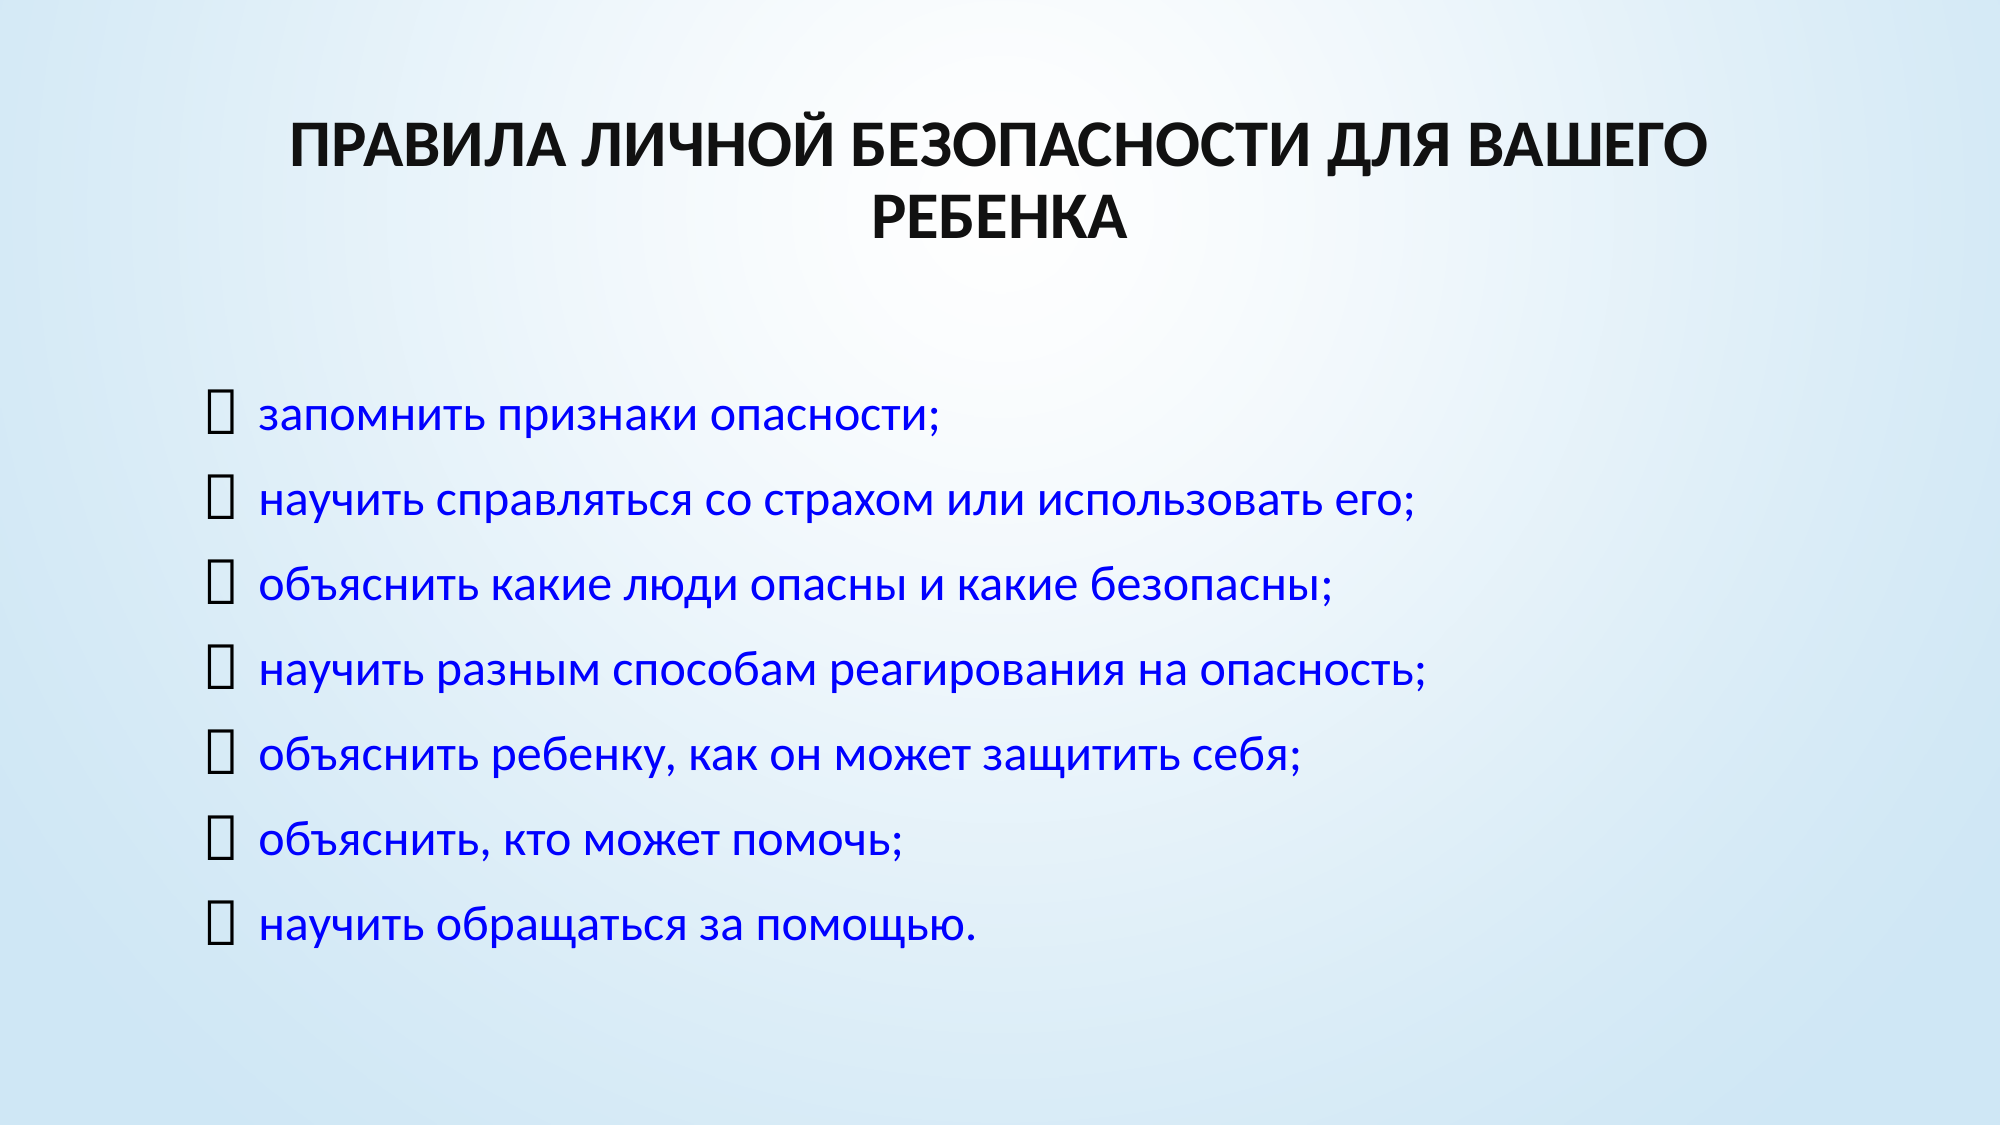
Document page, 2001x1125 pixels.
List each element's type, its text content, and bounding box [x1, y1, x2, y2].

picture [0, 0, 2000, 1125]
title ПРАВИЛА ЛИЧНОЙ БЕЗОПАСНОСТИ ДЛЯ ВАШЕГО РЕБЕНКА [187, 101, 1813, 344]
list запомнить признаки опасности; научить справляться со страхом или использовать его; объяснить какие люди опасны и какие безопасны; научить разным способам реагирования на опасность; объяснить ребенку, как он может защитить себя; объяснить, кто может помочь; научить обращаться за помощью. [187, 369, 1813, 950]
